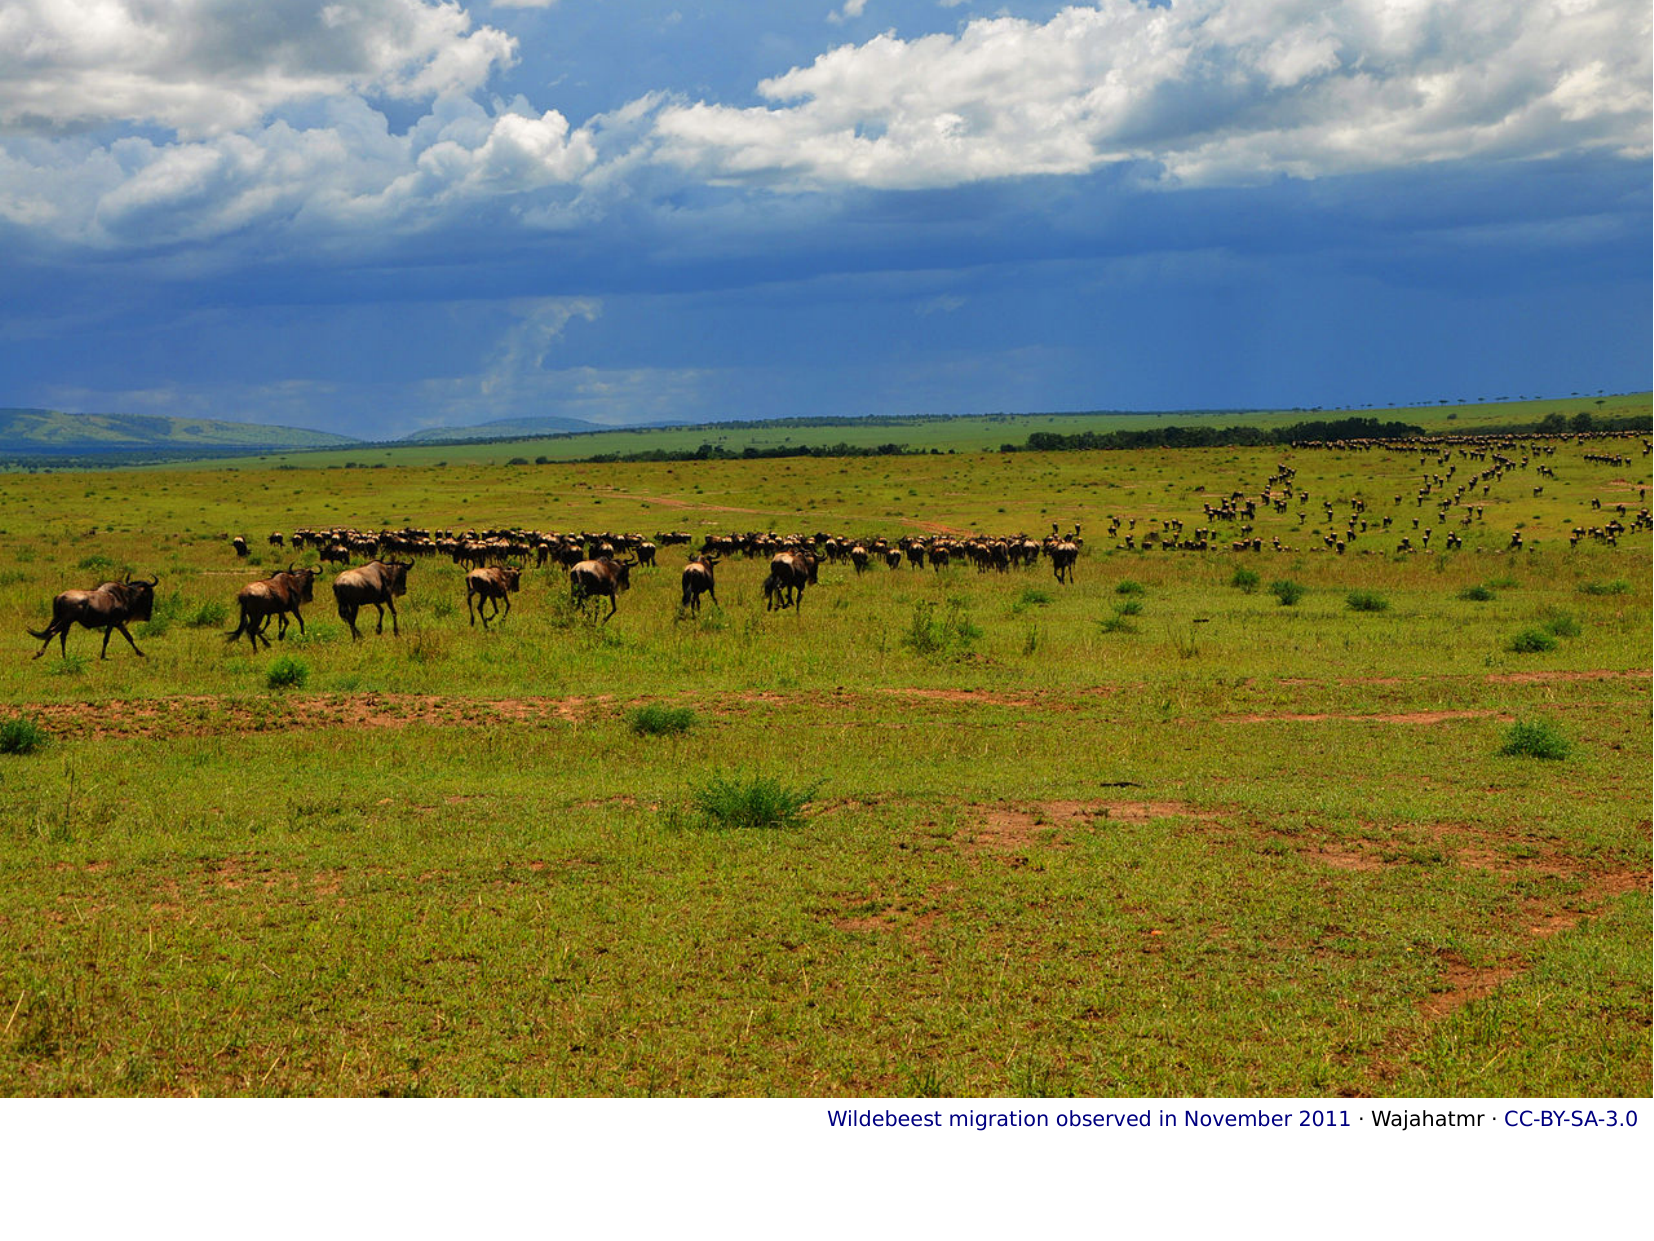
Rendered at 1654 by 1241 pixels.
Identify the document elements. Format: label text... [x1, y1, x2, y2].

picture [0, 0, 1653, 1099]
text_box Wildebeest migration observed in November 2011 · Wajahatmr · CC-BY-SA-3.0 [750, 1099, 1653, 1139]
